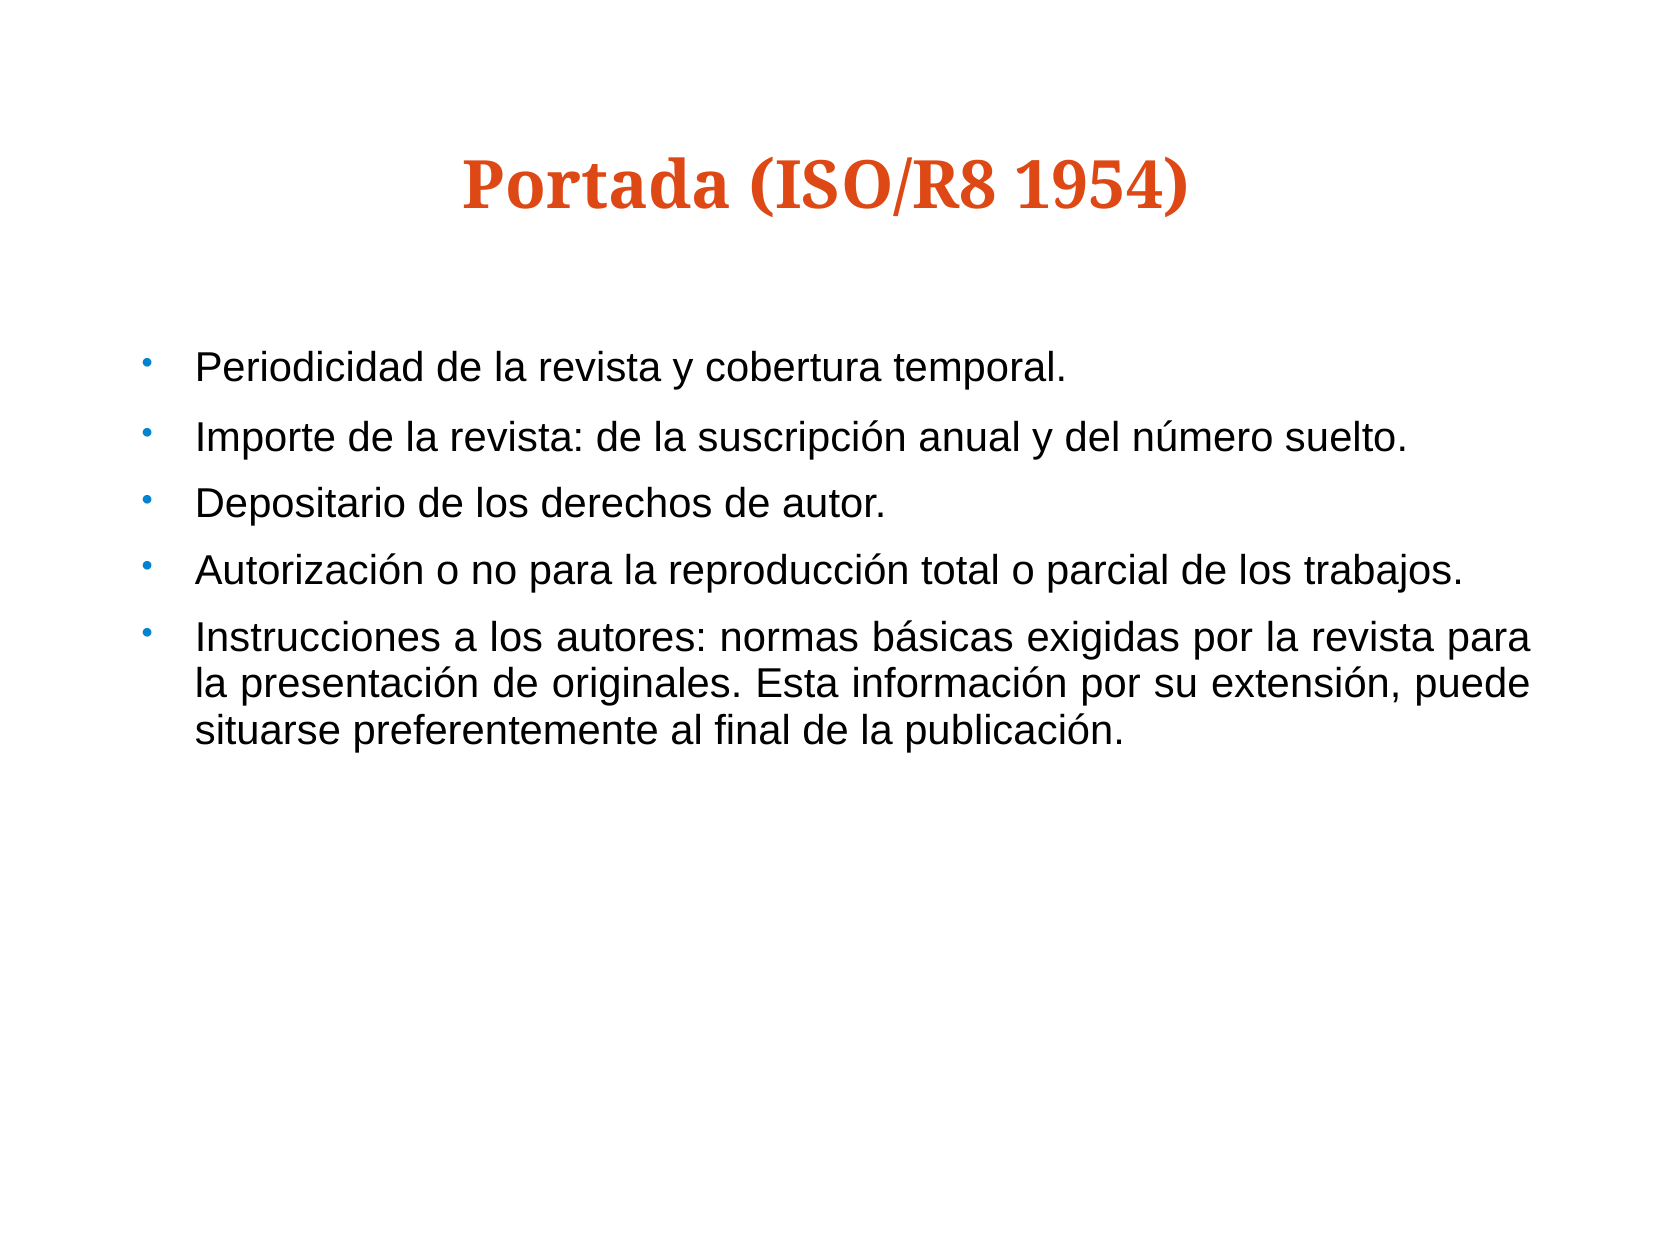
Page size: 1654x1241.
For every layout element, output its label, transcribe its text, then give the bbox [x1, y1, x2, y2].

list Periodicidad de la revista y cobertura temporal. Importe de la revista: de la suscripción anual y del número suelto. Depositario de los derechos de autor. Autorización o no para la reproducción total o parcial de los trabajos. Instrucciones a los autores: normas básicas exigidas por la revista para la presentación de originales. Esta información por su extensión, puede situarse preferentemente al final de la publicación. [124, 343, 1532, 1063]
title Portada (ISO/R8 1954) [124, 78, 1530, 287]
